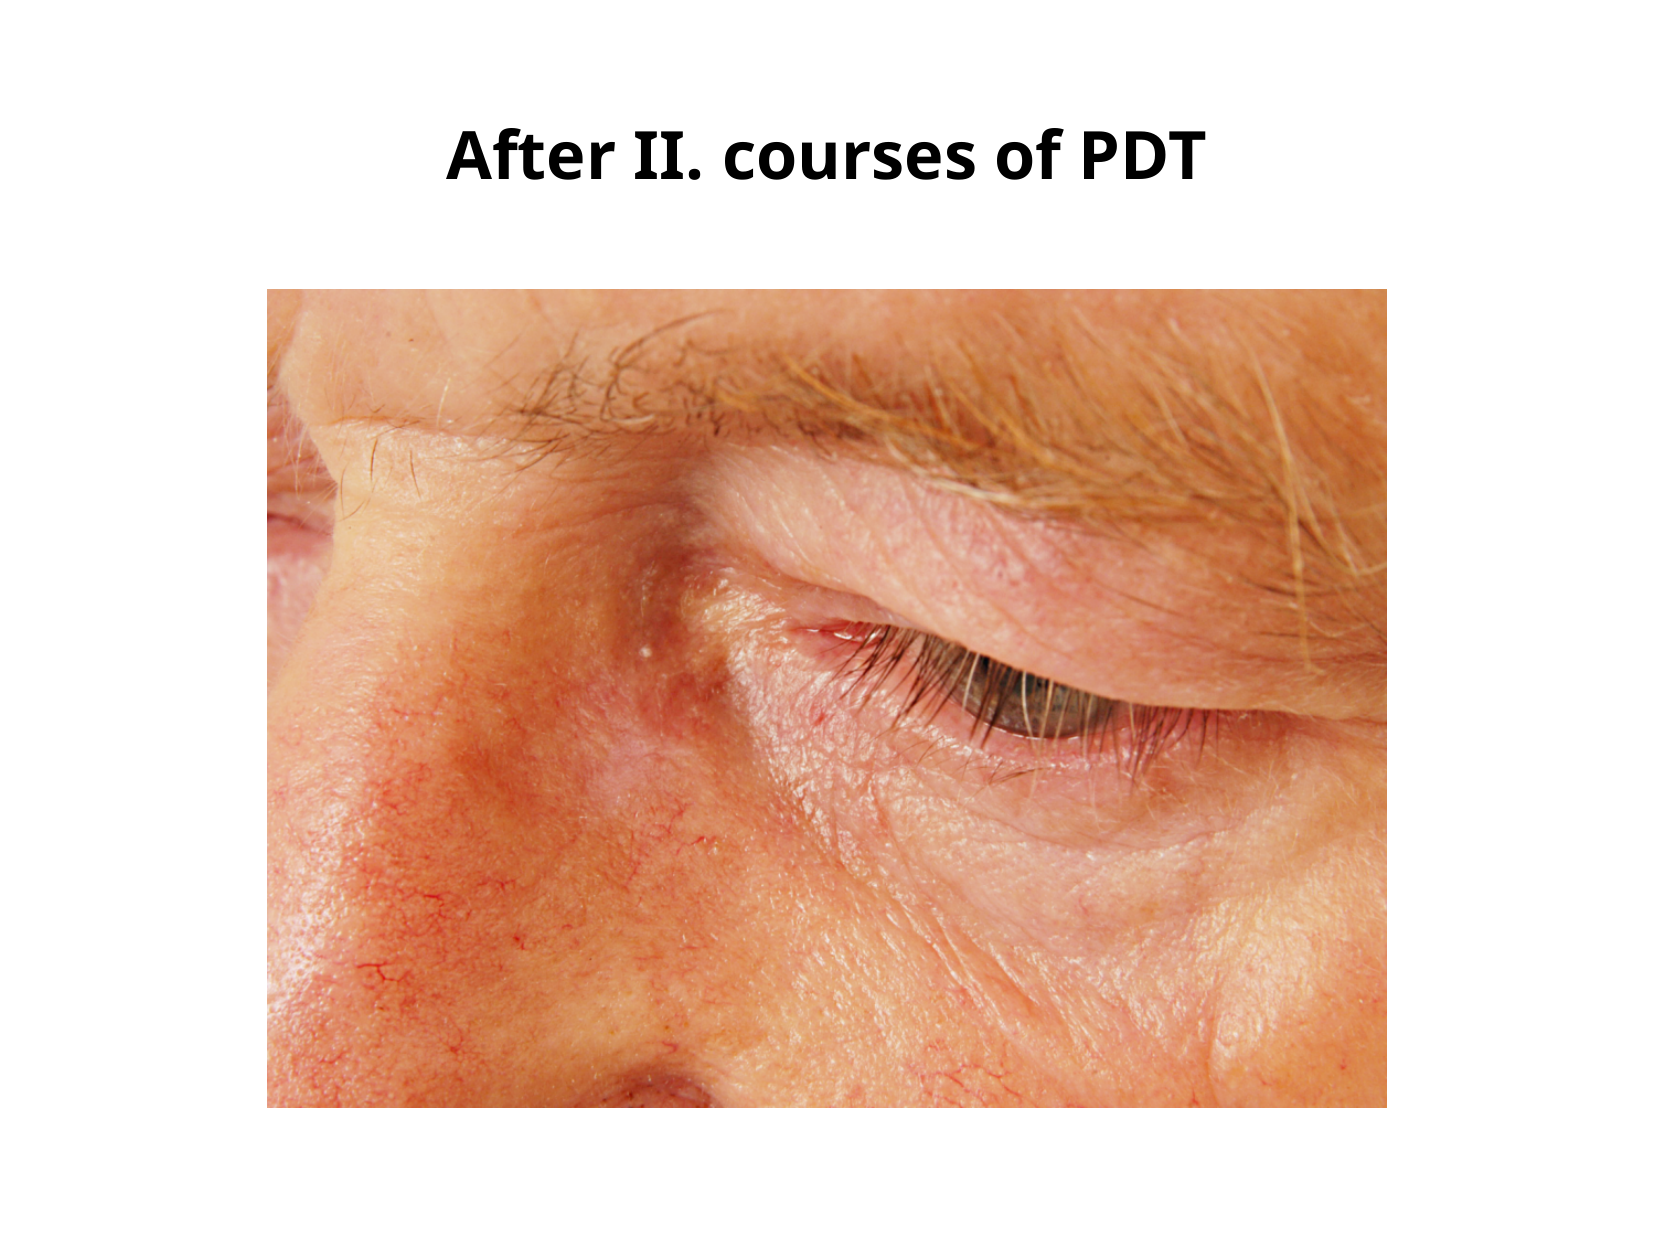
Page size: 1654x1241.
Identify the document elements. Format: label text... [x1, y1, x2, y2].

title After II. courses of PDT [82, 49, 1571, 257]
picture [267, 289, 1387, 1108]
